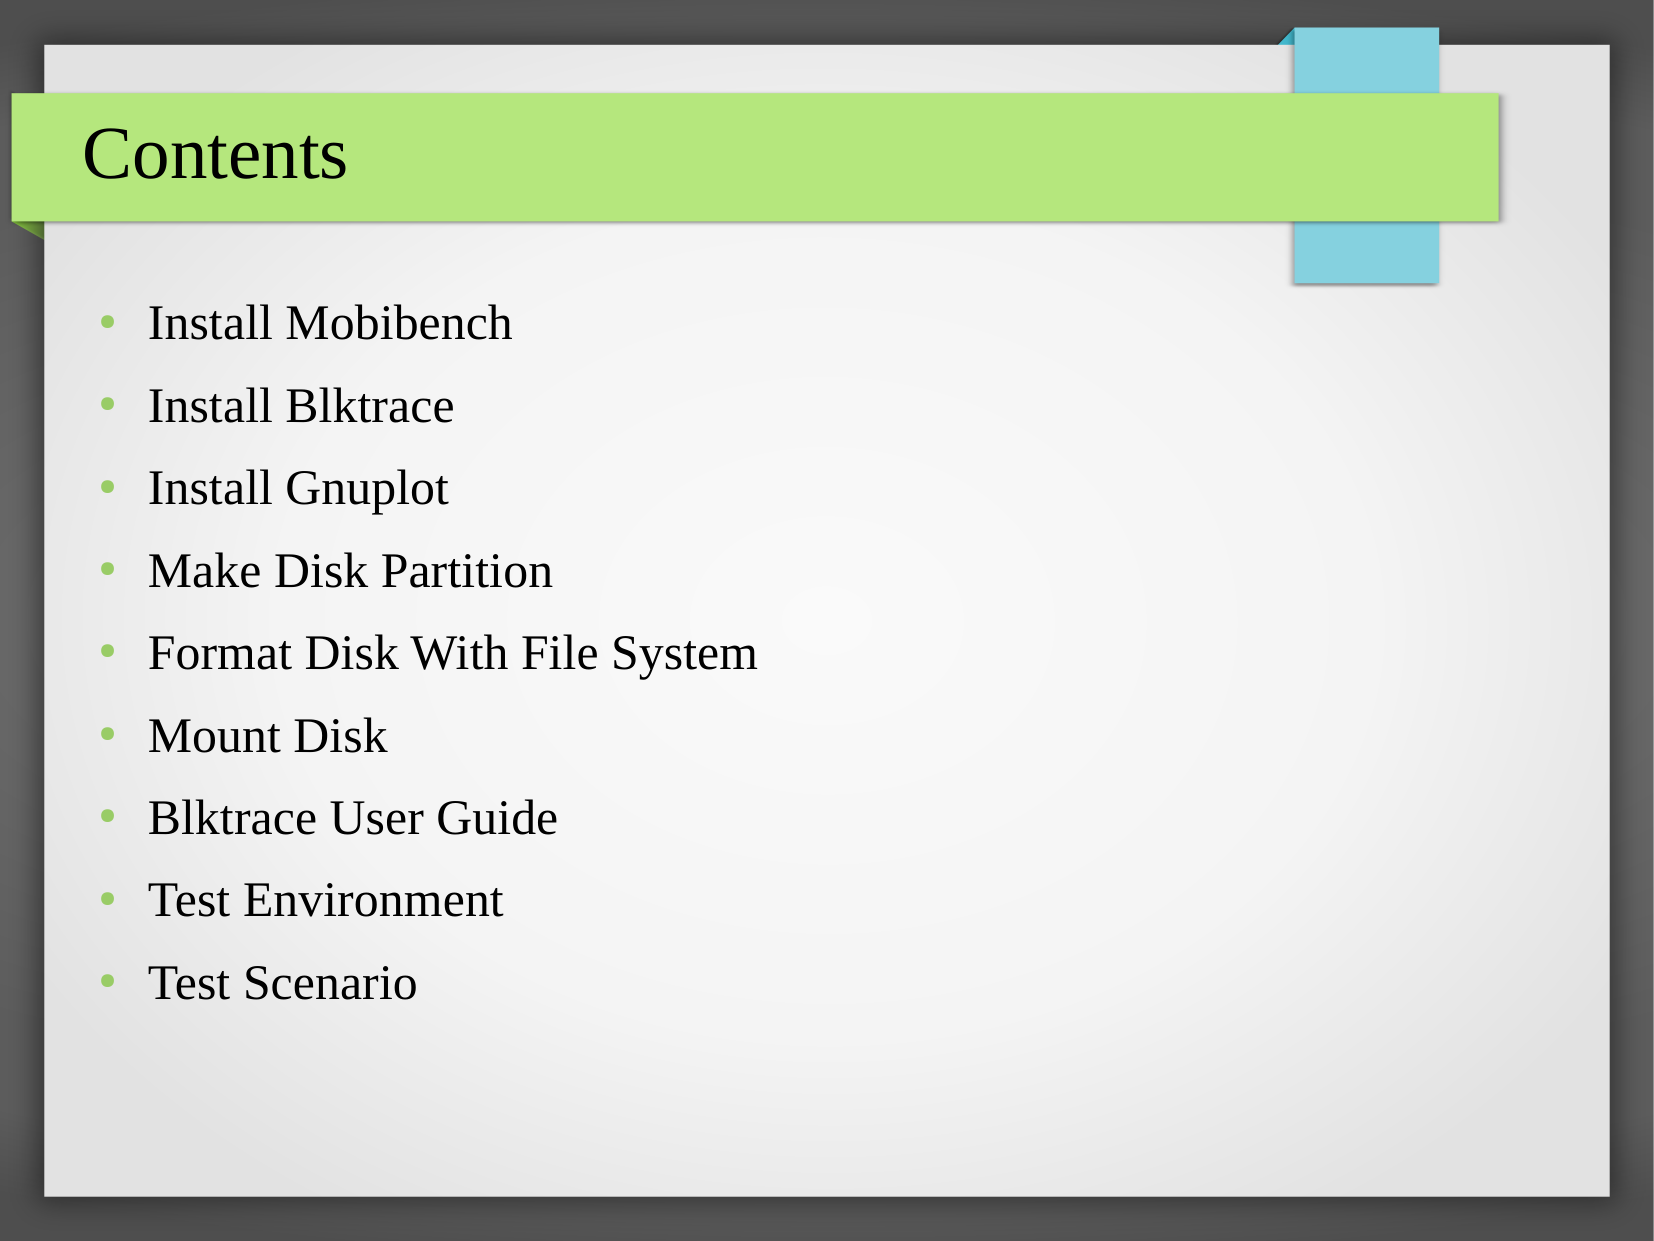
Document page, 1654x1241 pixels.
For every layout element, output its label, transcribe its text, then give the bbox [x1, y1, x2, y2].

title Contents [82, 94, 1264, 213]
list Install Mobibench Install Blktrace Install Gnuplot Make Disk Partition Format Disk With File System Mount Disk Blktrace User Guide Test Environment Test Scenario [82, 295, 1571, 1015]
picture [0, 0, 1654, 1241]
